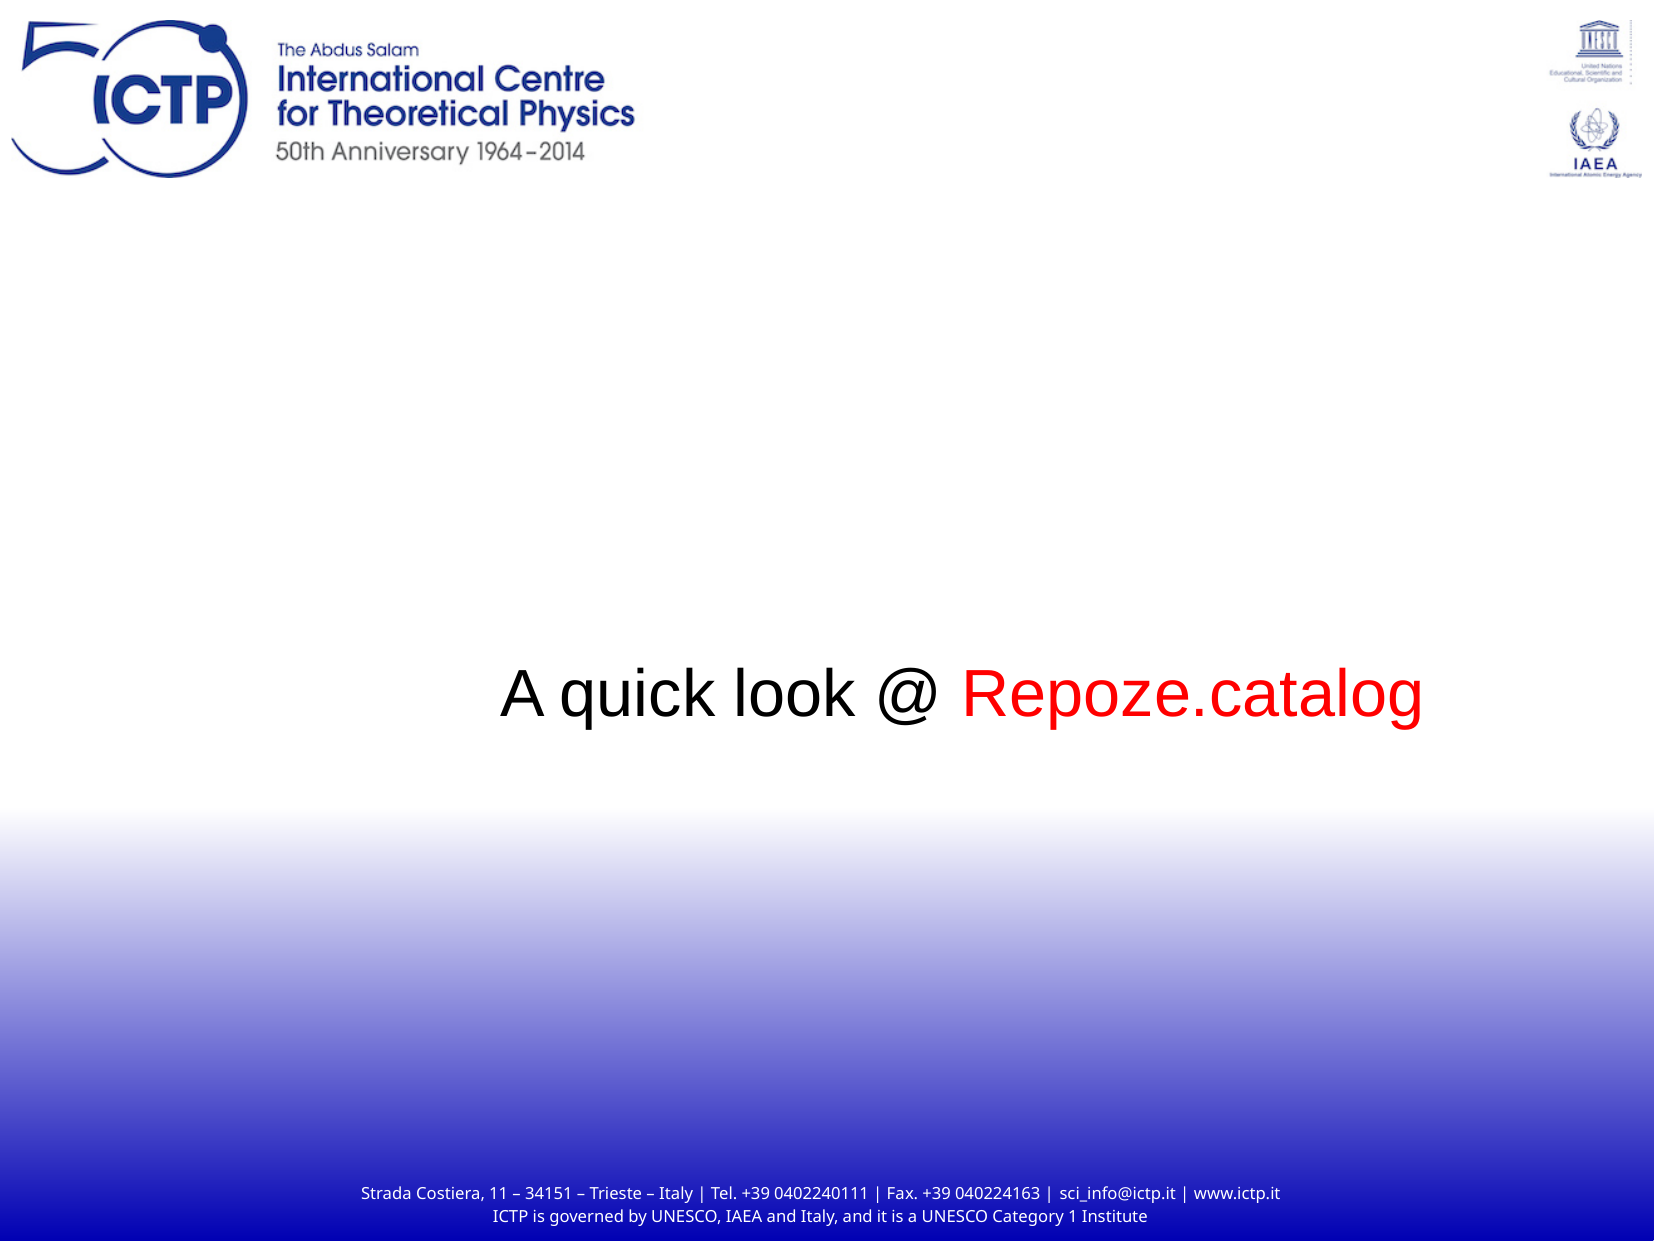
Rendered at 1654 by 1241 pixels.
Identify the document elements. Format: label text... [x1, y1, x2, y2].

picture [11, 20, 1642, 178]
subtitle A quick look @ Repoze.catalog [354, 218, 1571, 1170]
